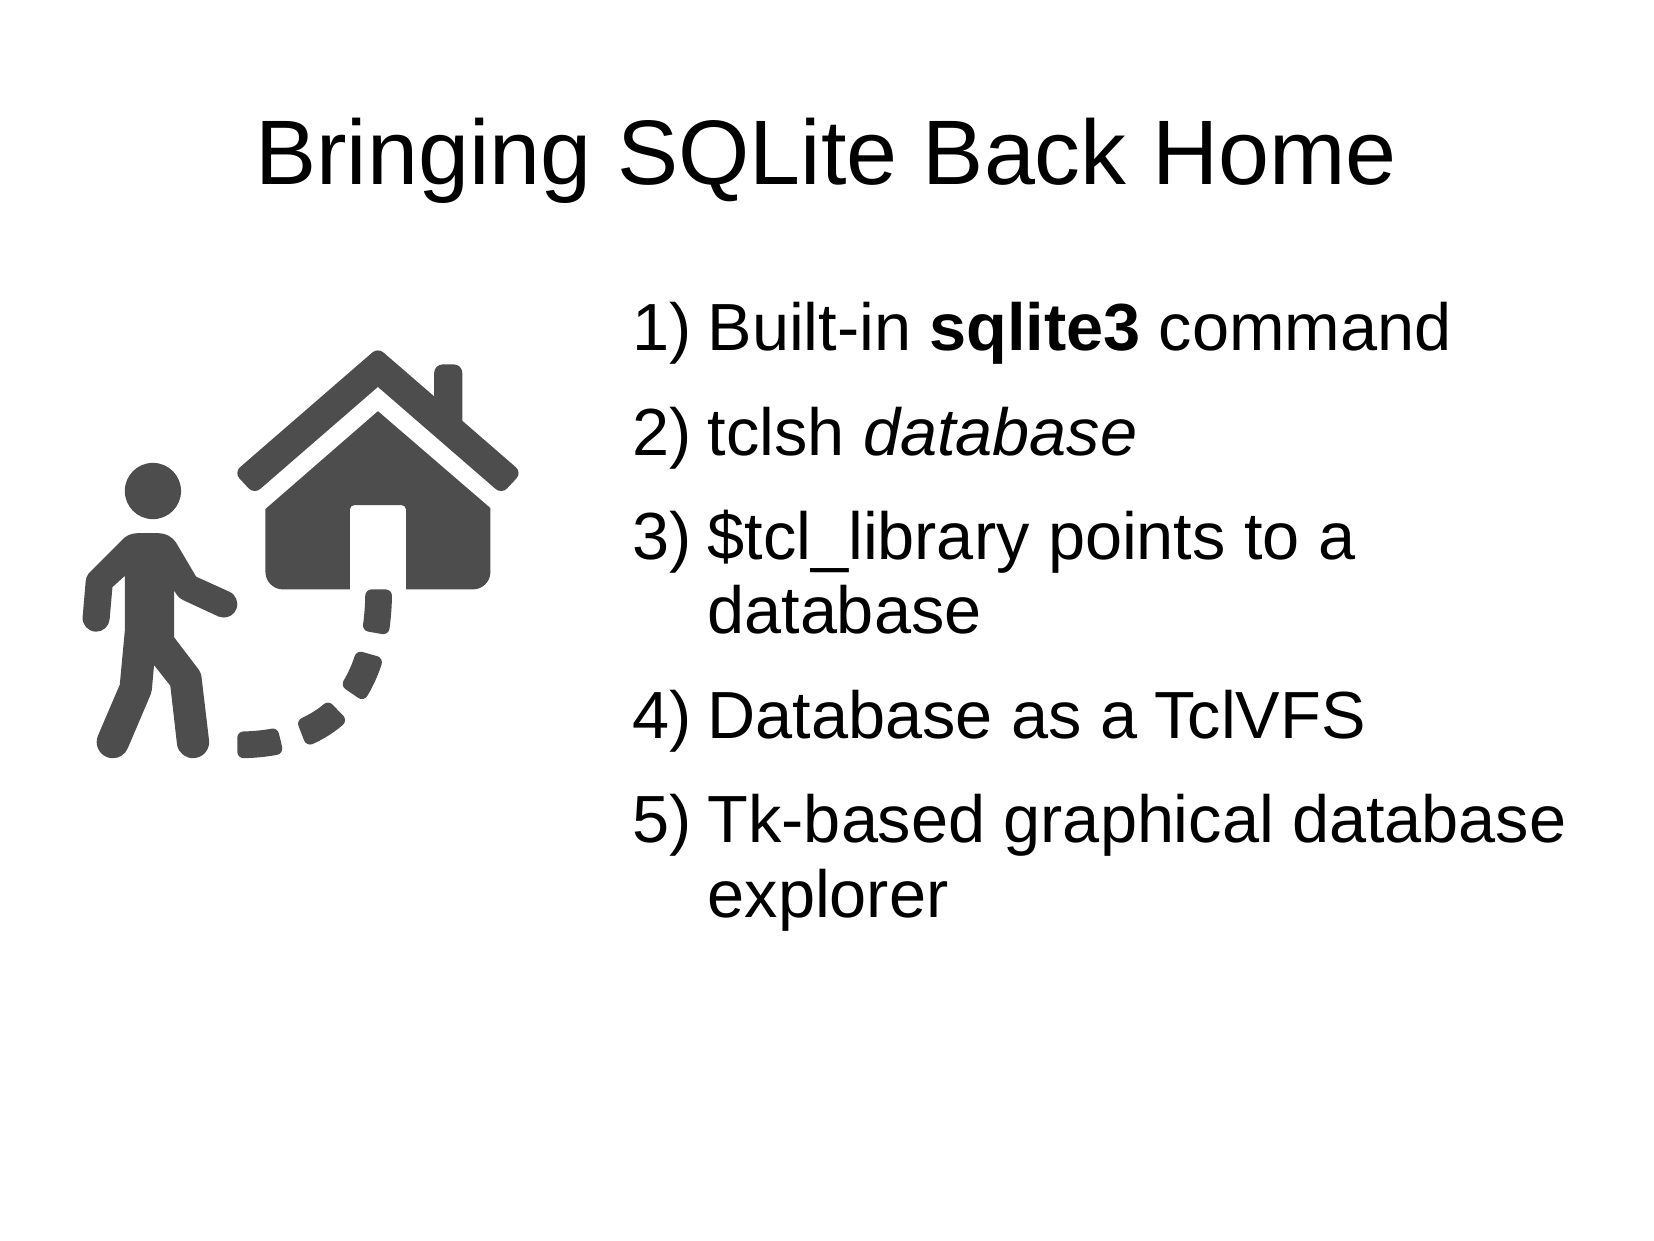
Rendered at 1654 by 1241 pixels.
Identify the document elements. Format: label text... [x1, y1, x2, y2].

title Bringing SQLite Back Home [82, 49, 1571, 257]
list Built-in sqlite3 command tclsh database $tcl_library points to a database Database as a TclVFS Tk-based graphical database explorer [615, 290, 1572, 1109]
picture [82, 336, 533, 787]
